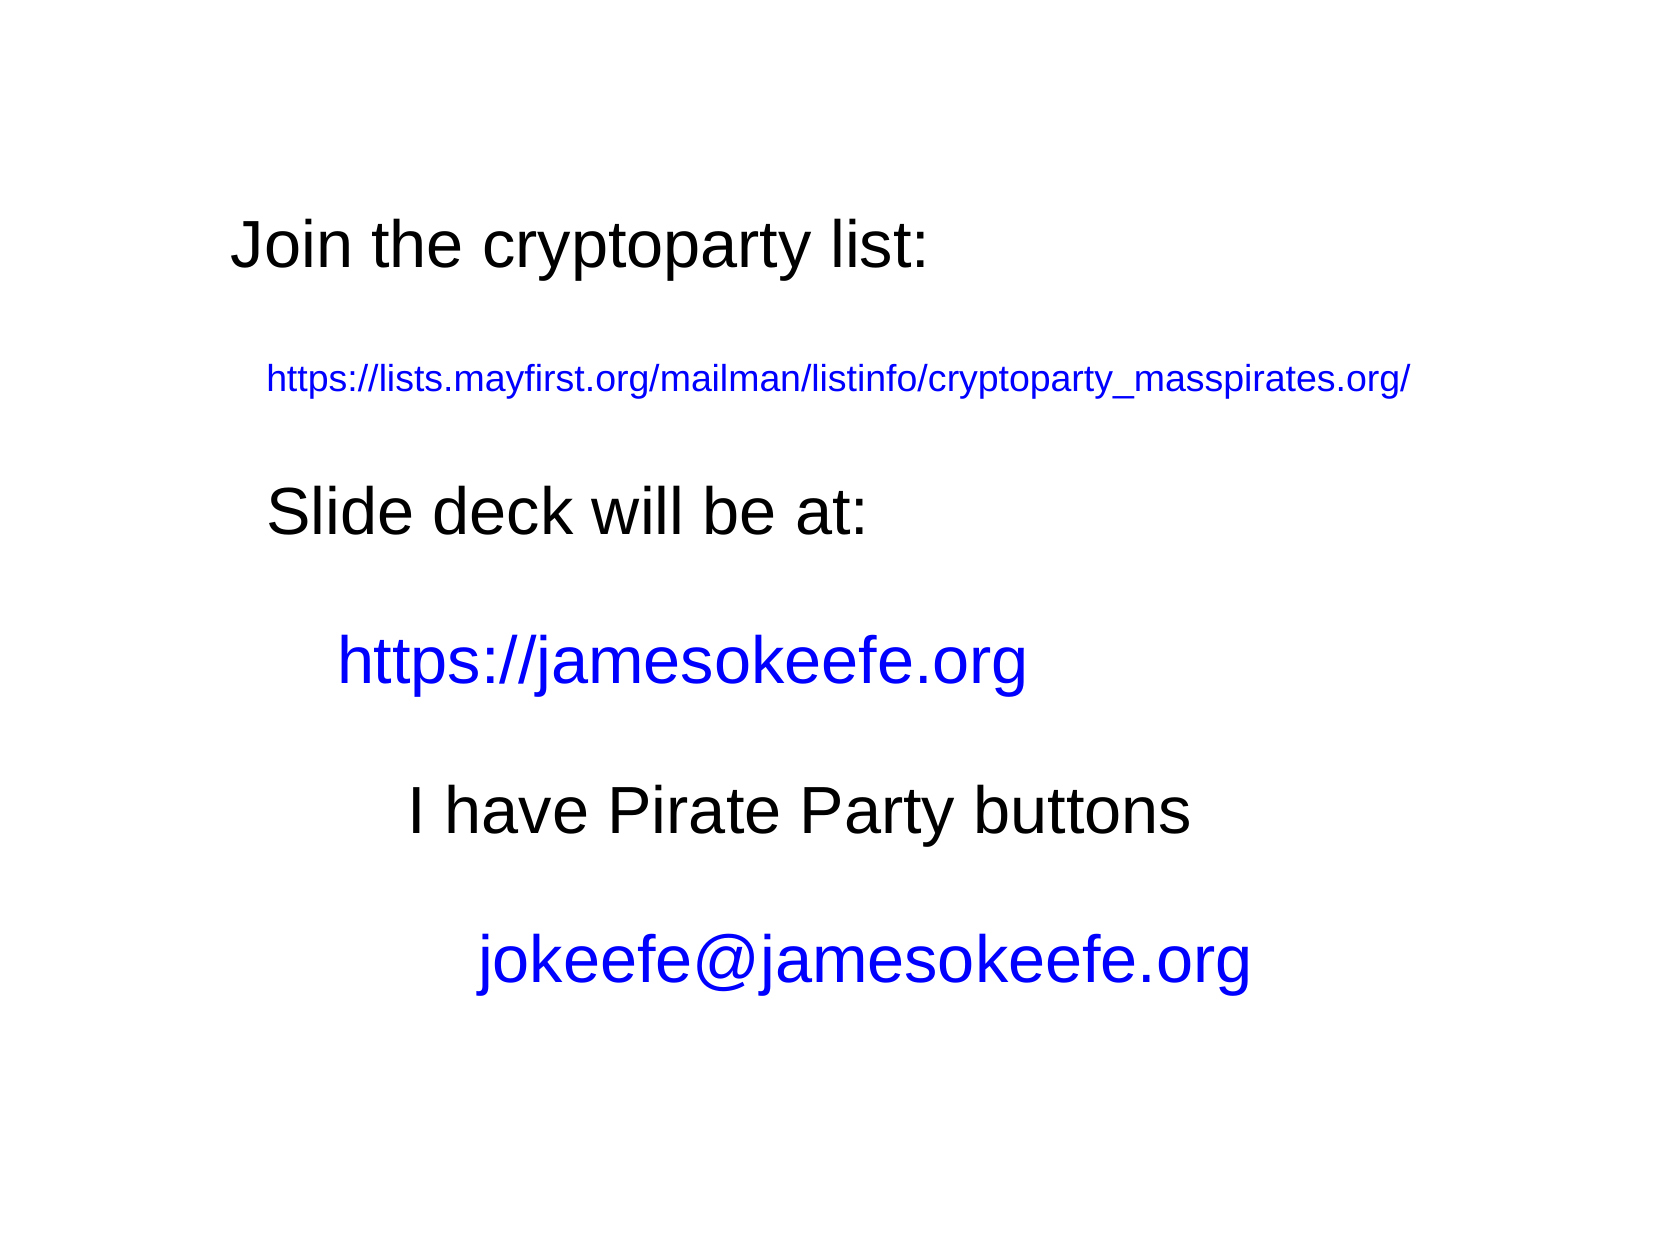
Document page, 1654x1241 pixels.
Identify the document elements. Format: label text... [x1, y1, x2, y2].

text_box Join the cryptoparty list: https://lists.mayfirst.org/mailman/listinfo/cryptoparty_masspirates.org/ Slide deck will be at: https://jamesokeefe.org I have Pirate Party buttons jokeefe@jamesokeefe.org [180, 200, 1501, 1226]
